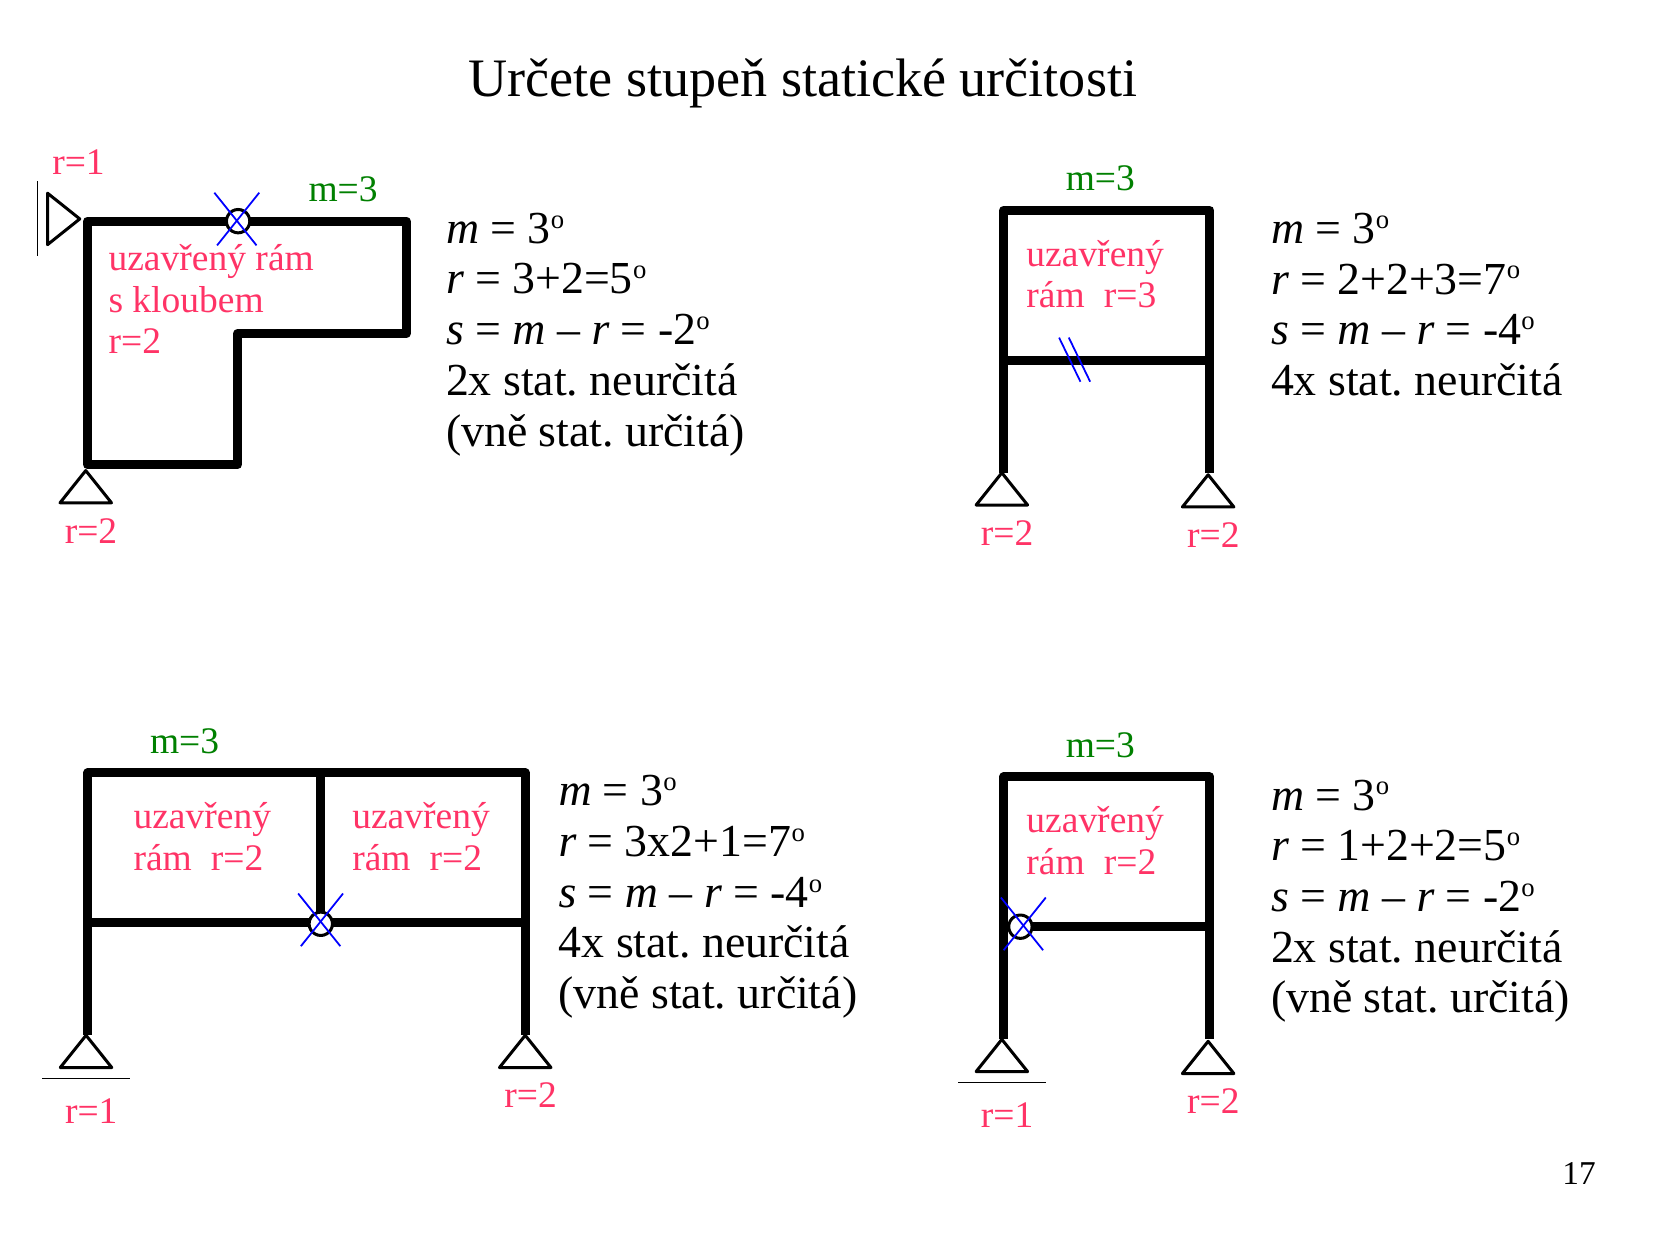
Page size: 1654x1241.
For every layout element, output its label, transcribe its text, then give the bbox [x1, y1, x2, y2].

text_box [239, 212, 250, 229]
text_box m = 3o r = 3+2=5o s = m – r = -2o 2x stat. neurčitá (vně stat. určitá) [431, 195, 807, 488]
text_box uzavřený rám r=2 [337, 787, 517, 894]
text_box r=2 [50, 502, 153, 563]
text_box [226, 214, 235, 229]
text_box [1017, 915, 1028, 923]
text_box [231, 209, 243, 218]
text_box m=3 [1051, 151, 1154, 206]
text_box [1016, 928, 1029, 939]
text_box r=1 [966, 1087, 1069, 1148]
text_box r=2 [1172, 506, 1276, 567]
text_box [1008, 917, 1021, 936]
text_box [309, 915, 319, 931]
text_box [1025, 920, 1033, 932]
text_box m=3 [1051, 716, 1154, 772]
text_box [316, 912, 325, 919]
text_box uzavřený rám r=2 [1011, 791, 1192, 898]
text_box m=3 [293, 160, 397, 222]
text_box [323, 914, 333, 931]
text_box uzavřený rám s kloubem r=2 [93, 229, 330, 382]
text_box r=2 [489, 1067, 593, 1128]
text_box uzavřený rám r=2 [118, 787, 299, 894]
text_box m = 3o r = 2+2+3=7o s = m – r = -4o 4x stat. neurčitá [1256, 195, 1632, 451]
text_box r=2 [966, 504, 1069, 565]
text_box [313, 924, 328, 936]
title Určete stupeň statické určitosti [59, 7, 1548, 151]
text_box r=1 [50, 1083, 153, 1144]
text_box uzavřený rám r=3 [1011, 225, 1192, 331]
text_box [233, 224, 241, 229]
text_box m=3 [135, 712, 238, 768]
text_box m = 3o r = 1+2+2=5o s = m – r = -2o 2x stat. neurčitá (vně stat. určitá) [1256, 761, 1632, 1110]
text_box r=1 [37, 133, 141, 194]
text_box r=2 [1172, 1073, 1276, 1134]
text_box m = 3o r = 3x2+1=7o s = m – r = -4o 4x stat. neurčitá (vně stat. určitá) [543, 757, 919, 1051]
